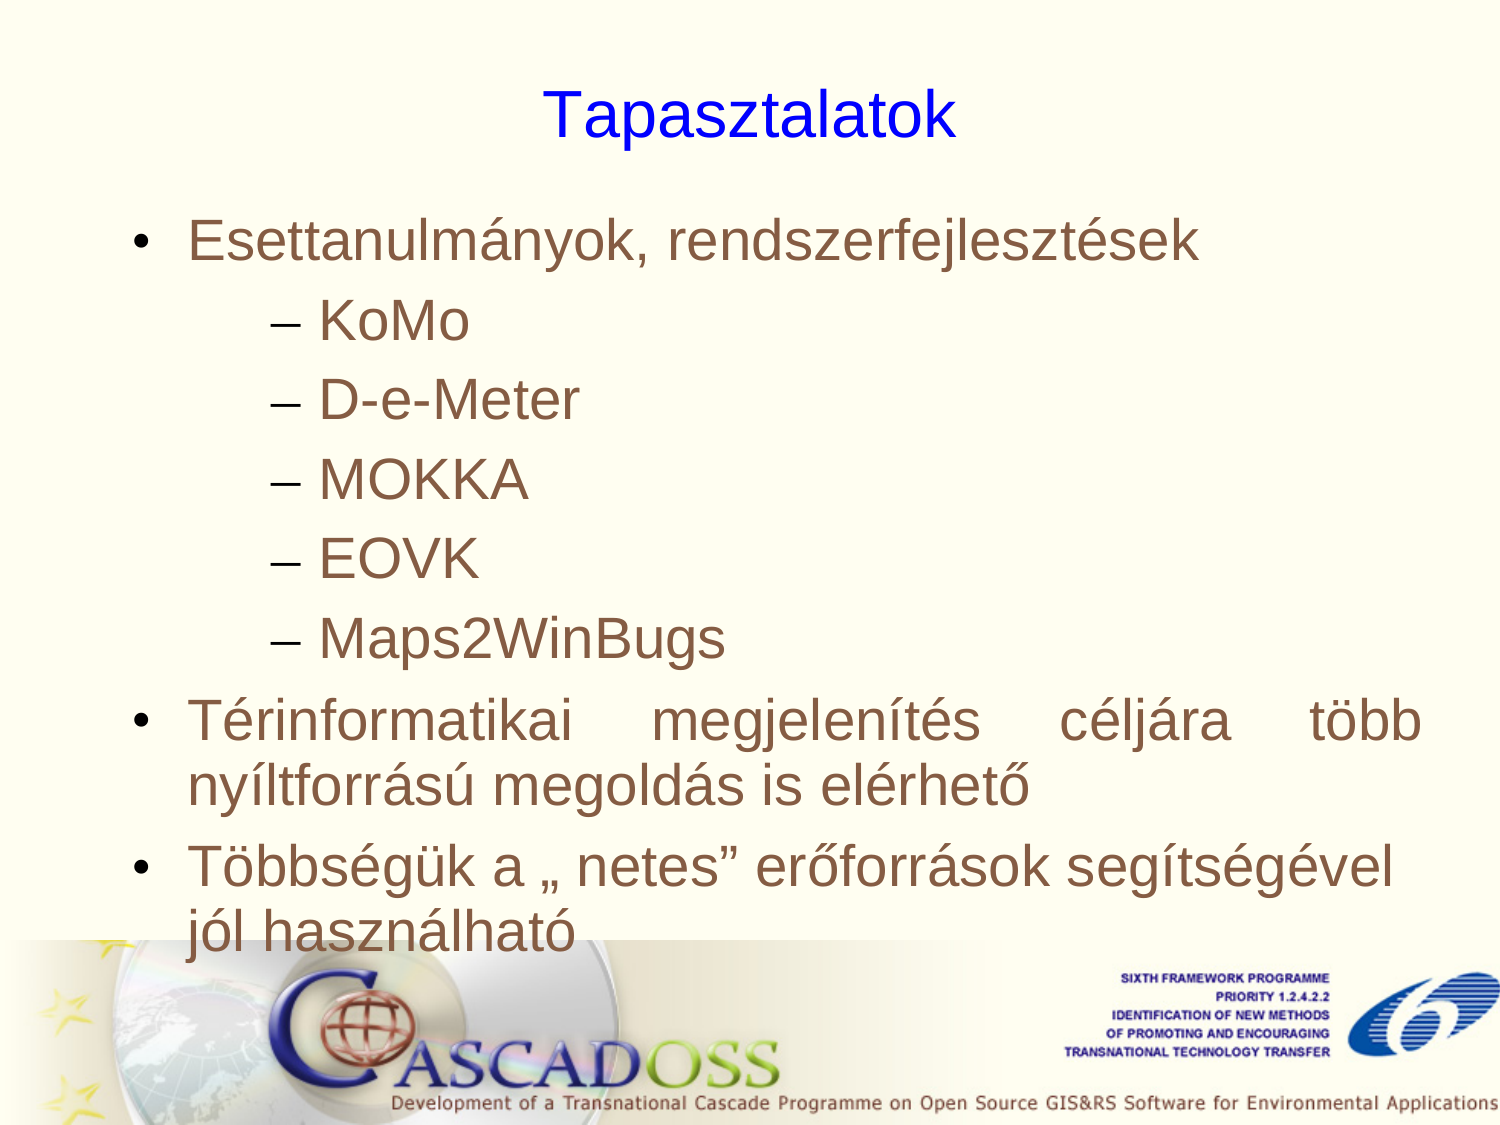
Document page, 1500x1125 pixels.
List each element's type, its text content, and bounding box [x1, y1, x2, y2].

title Tapasztalatok [75, 28, 1425, 201]
list Esettanulmányok, rendszerfejlesztések KoMo D-e-Meter MOKKA EOVK Maps2WinBugs Térinformatikai megjelenítés céljára több nyíltforrású megoldás is elérhető Többségük a „ netes” erőforrások segítségével jól használható [75, 207, 1425, 1044]
picture [0, 940, 1500, 1125]
